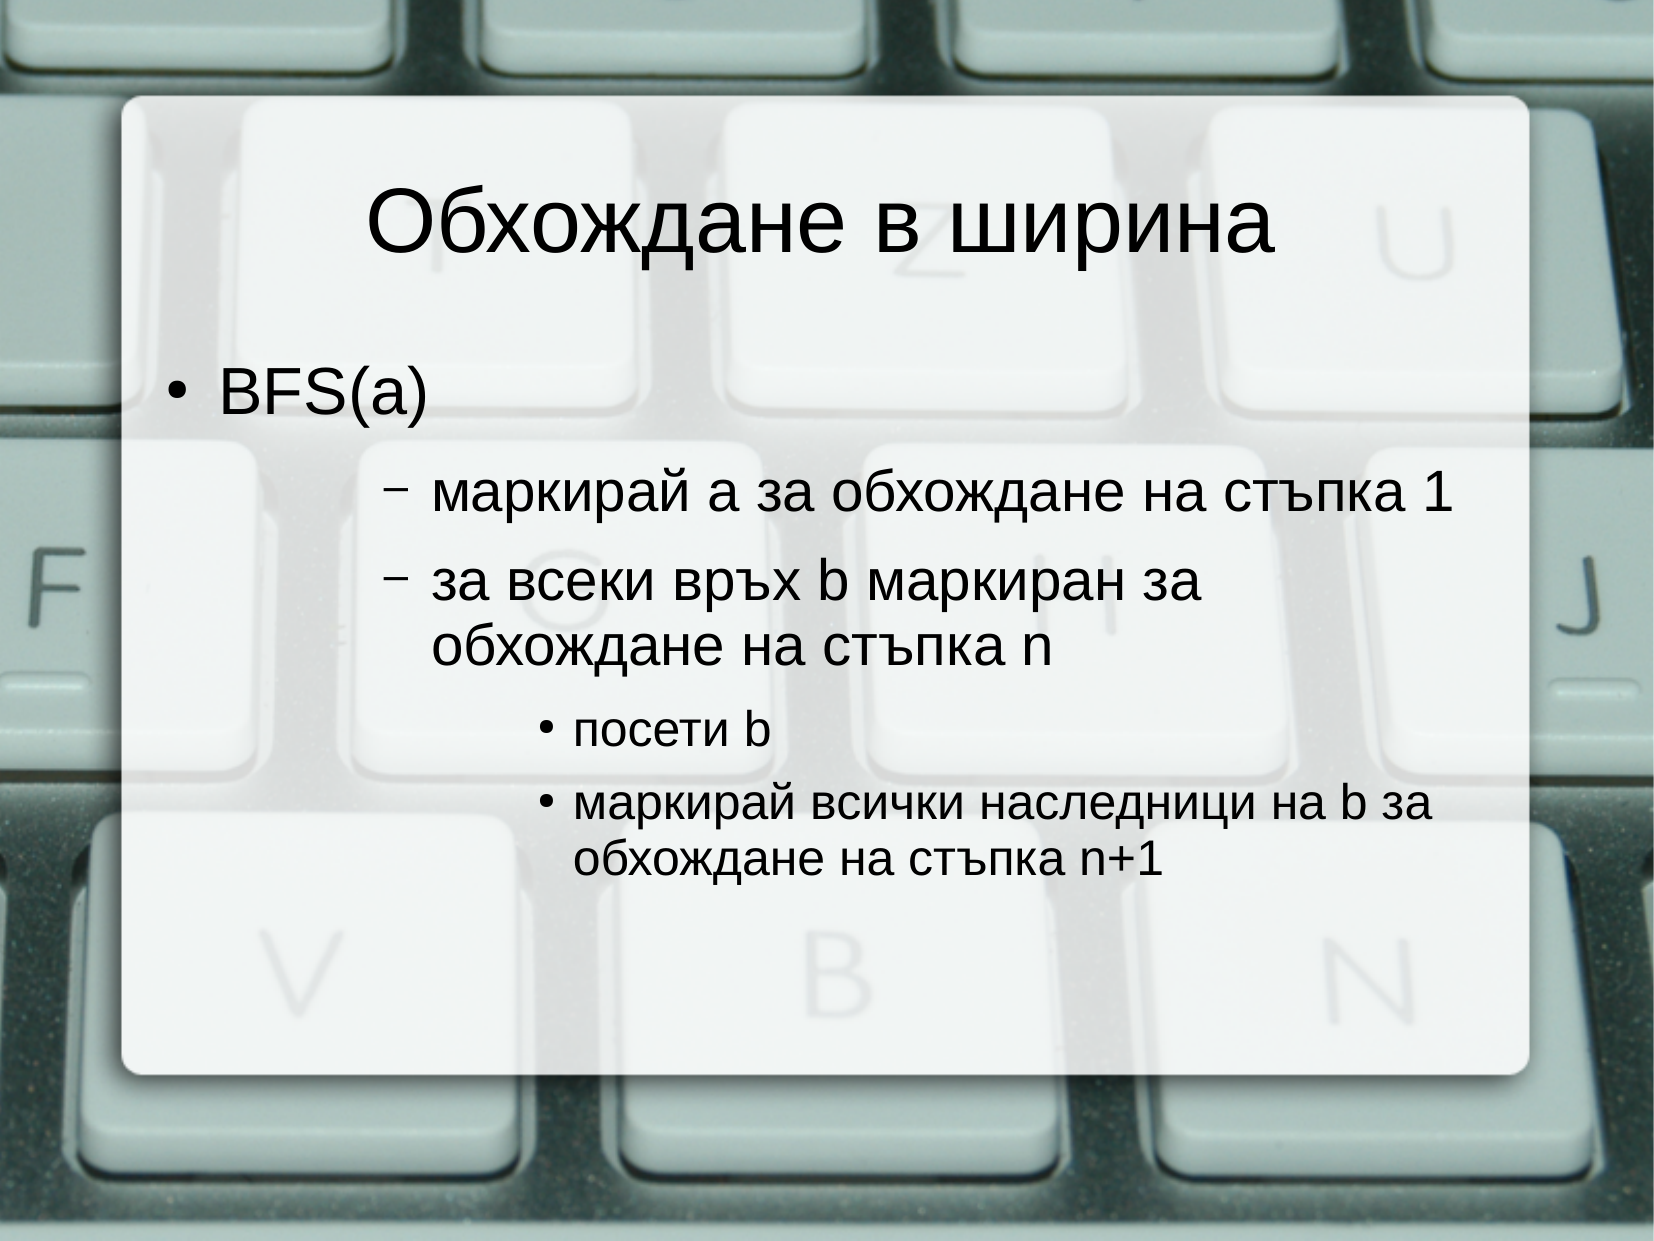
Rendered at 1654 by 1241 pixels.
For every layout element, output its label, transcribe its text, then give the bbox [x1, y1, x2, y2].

list BFS(a) маркирай a за обхождане на стъпка 1 за всеки връх b маркиран за обхождане на стъпка n посети b маркирай всички наследници на b за обхождане на стъпка n+1 [147, 354, 1506, 1074]
picture [0, 0, 1654, 1241]
title Обхождане в ширина [135, 117, 1506, 325]
